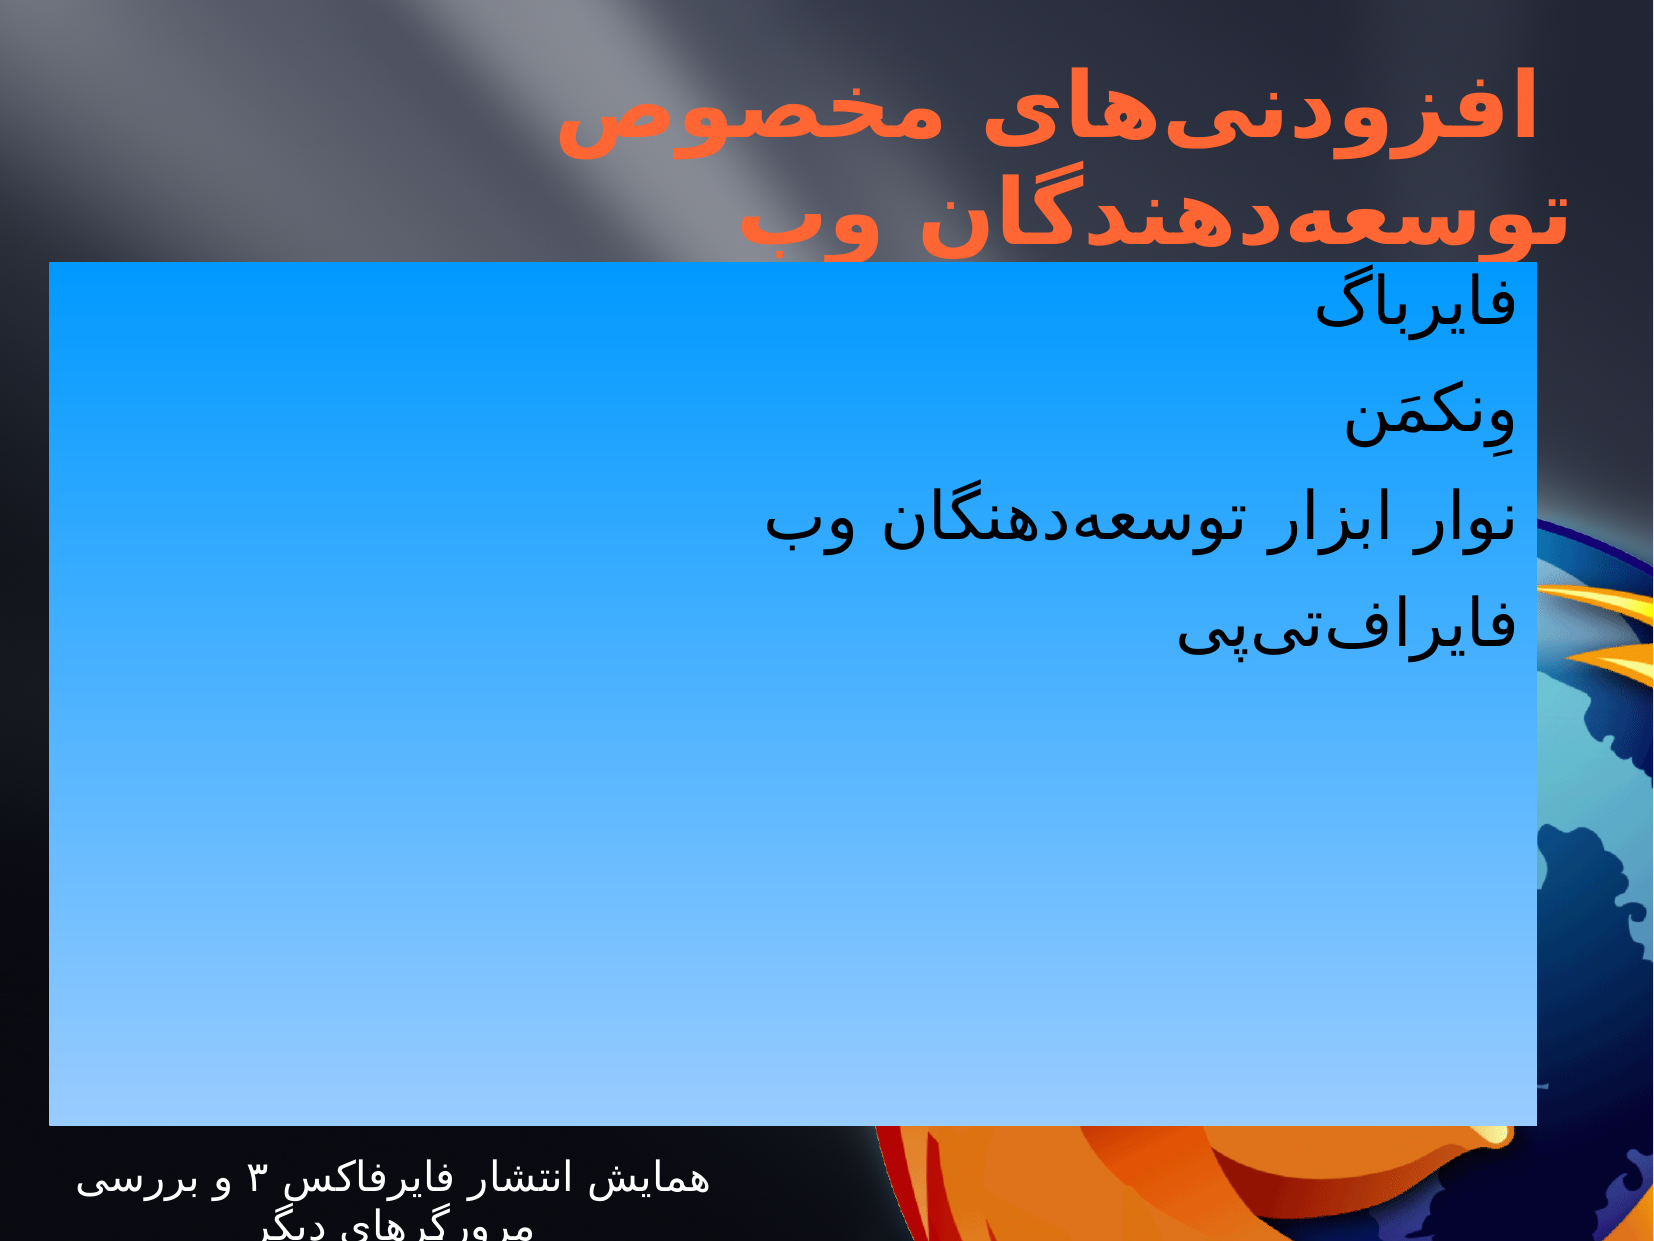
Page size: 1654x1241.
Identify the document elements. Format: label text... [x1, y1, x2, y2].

picture [0, 0, 1654, 1241]
list فایرباگ وِنکمَن نوار ابزار توسعه‌دهنگان وب فایراف‌تی‌پی [49, 262, 1537, 1126]
picture [521, 1231, 528, 1237]
title افزودنی‌های مخصوص توسعه‌دهندگان وب [149, 55, 1575, 263]
